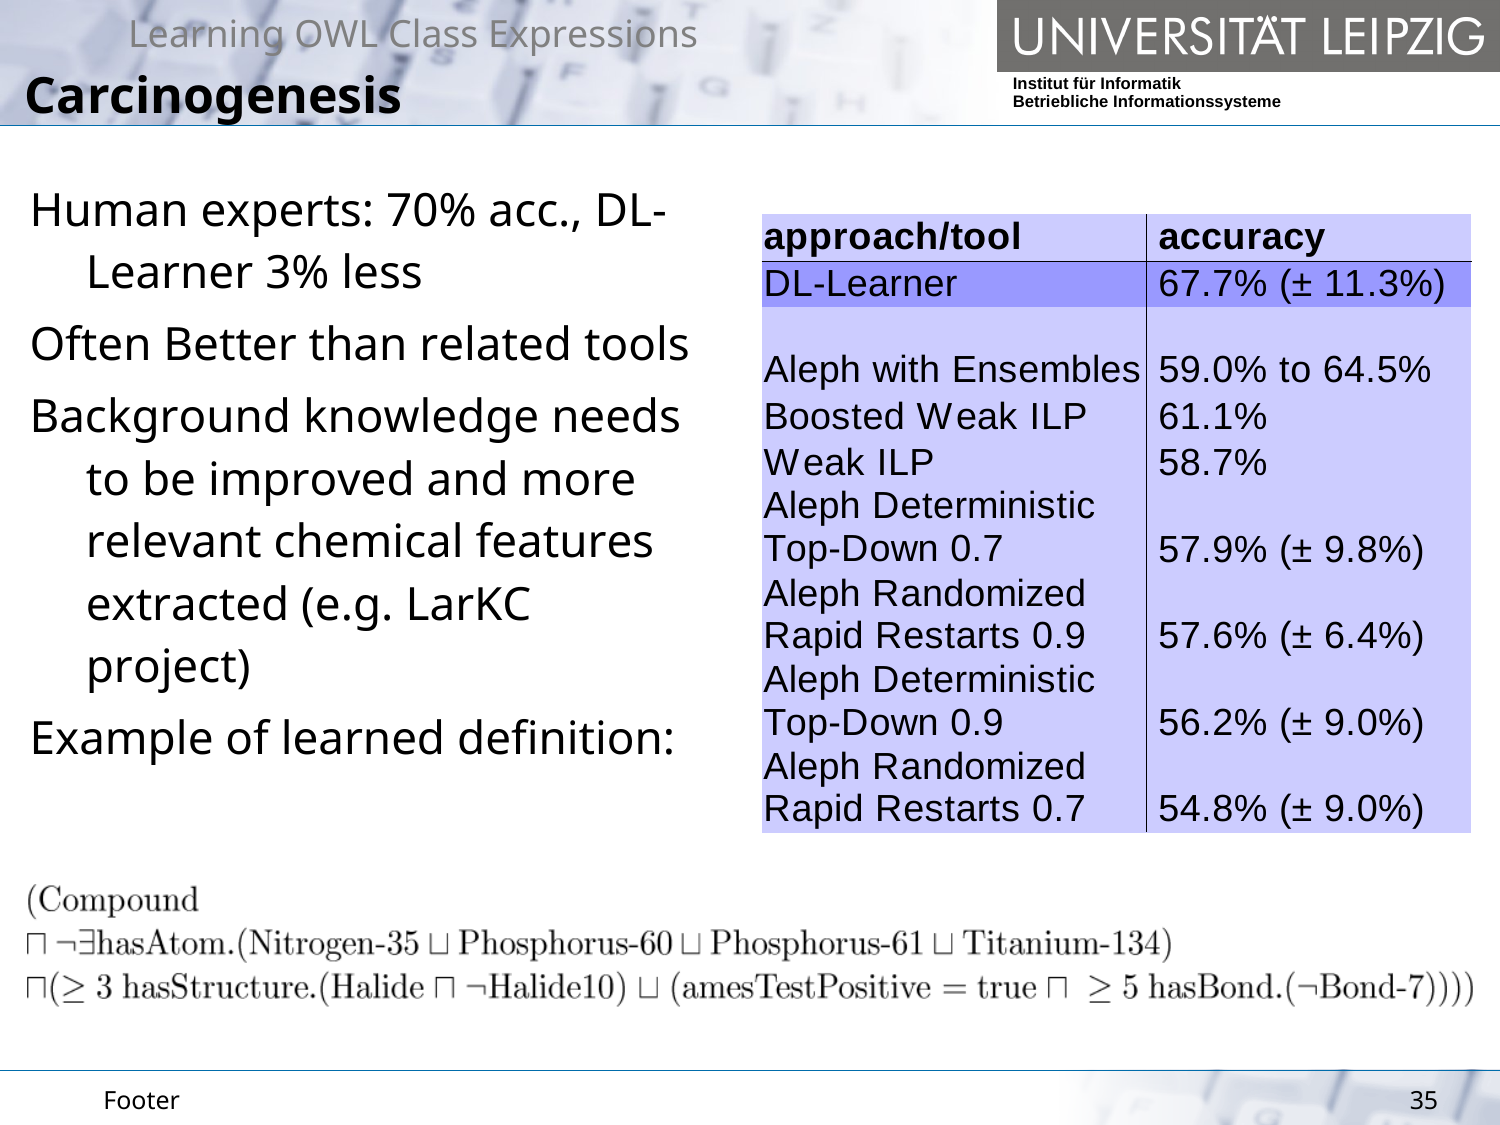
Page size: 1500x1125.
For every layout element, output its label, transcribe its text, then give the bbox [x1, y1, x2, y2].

title Carcinogenesis [24, 63, 1034, 125]
picture [26, 883, 1474, 1008]
picture [0, 0, 1500, 125]
list Human experts: 70% acc., DL-Learner 3% less Often Better than related tools Background knowledge needs to be improved and more relevant chemical features extracted (e.g. LarKC project) Example of learned definition: [29, 177, 705, 832]
picture [1057, 1071, 1500, 1125]
chart [761, 214, 1474, 835]
